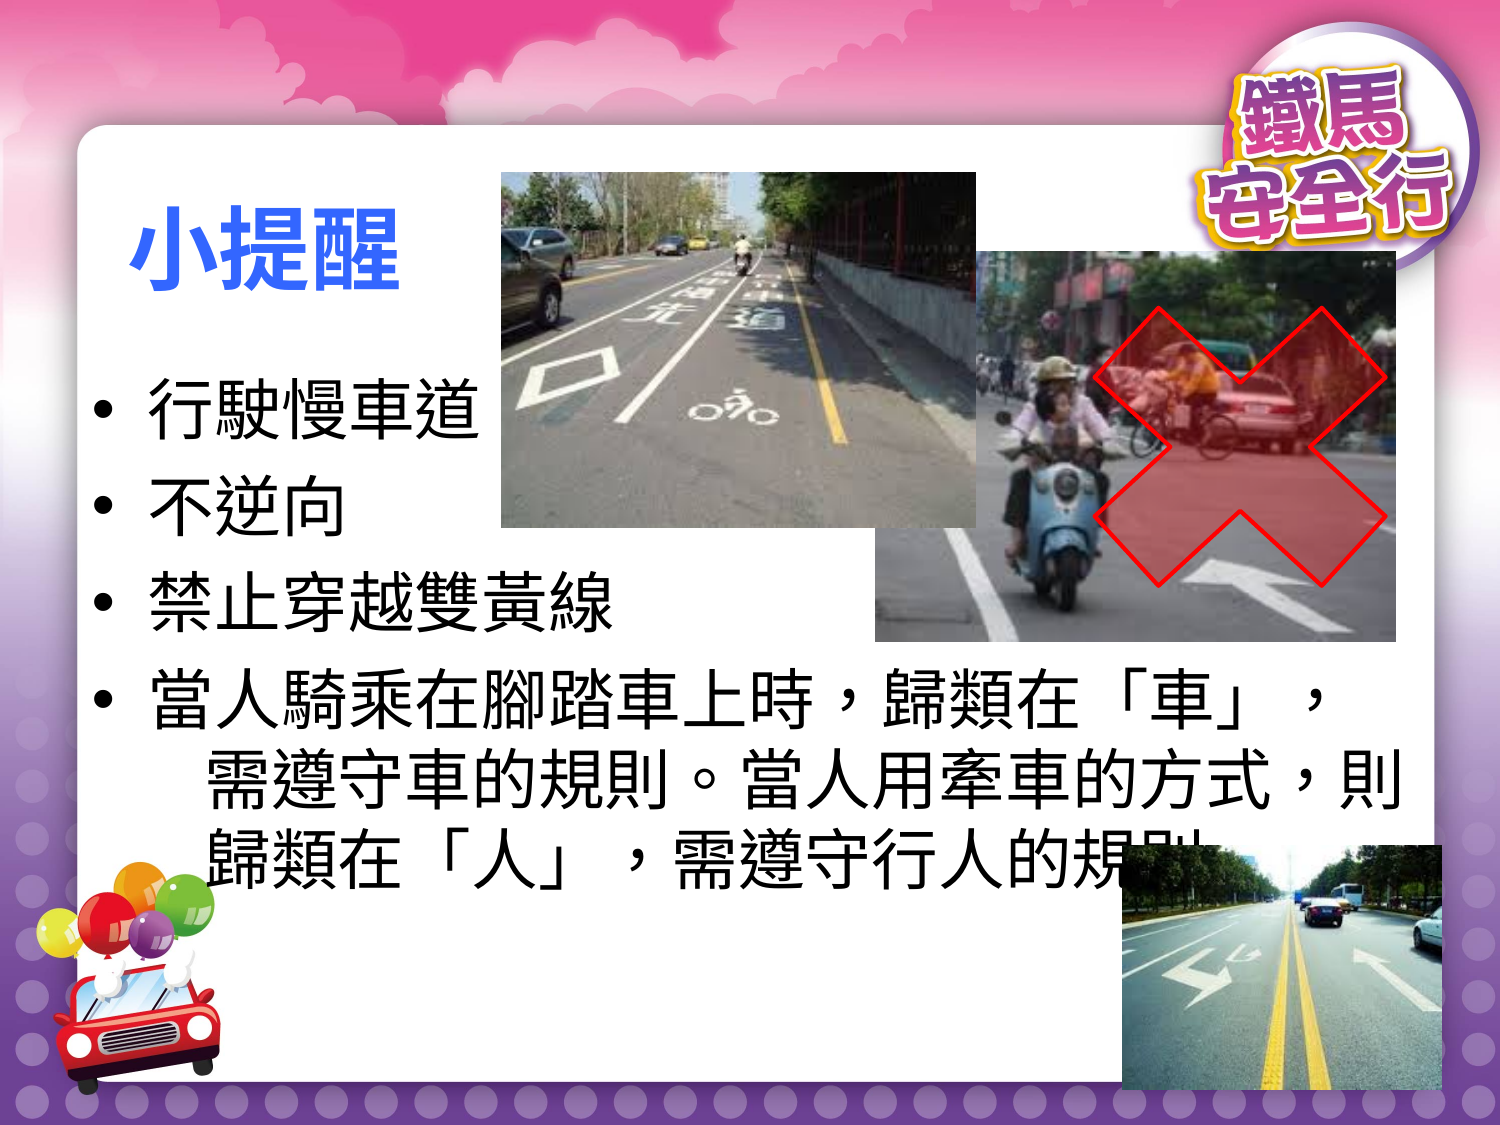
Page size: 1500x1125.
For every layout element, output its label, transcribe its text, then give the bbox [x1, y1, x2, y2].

picture [1122, 846, 1442, 1090]
title 小提醒 [112, 159, 479, 335]
picture [501, 172, 1396, 642]
list 行駛慢車道 不逆向 禁止穿越雙黃線 當人騎乘在腳踏車上時，歸類在「車」，需遵守車的規則。當人用牽車的方式，則歸類在「人」，需遵守行人的規則。 [76, 360, 1427, 1044]
text_box [1094, 307, 1386, 586]
